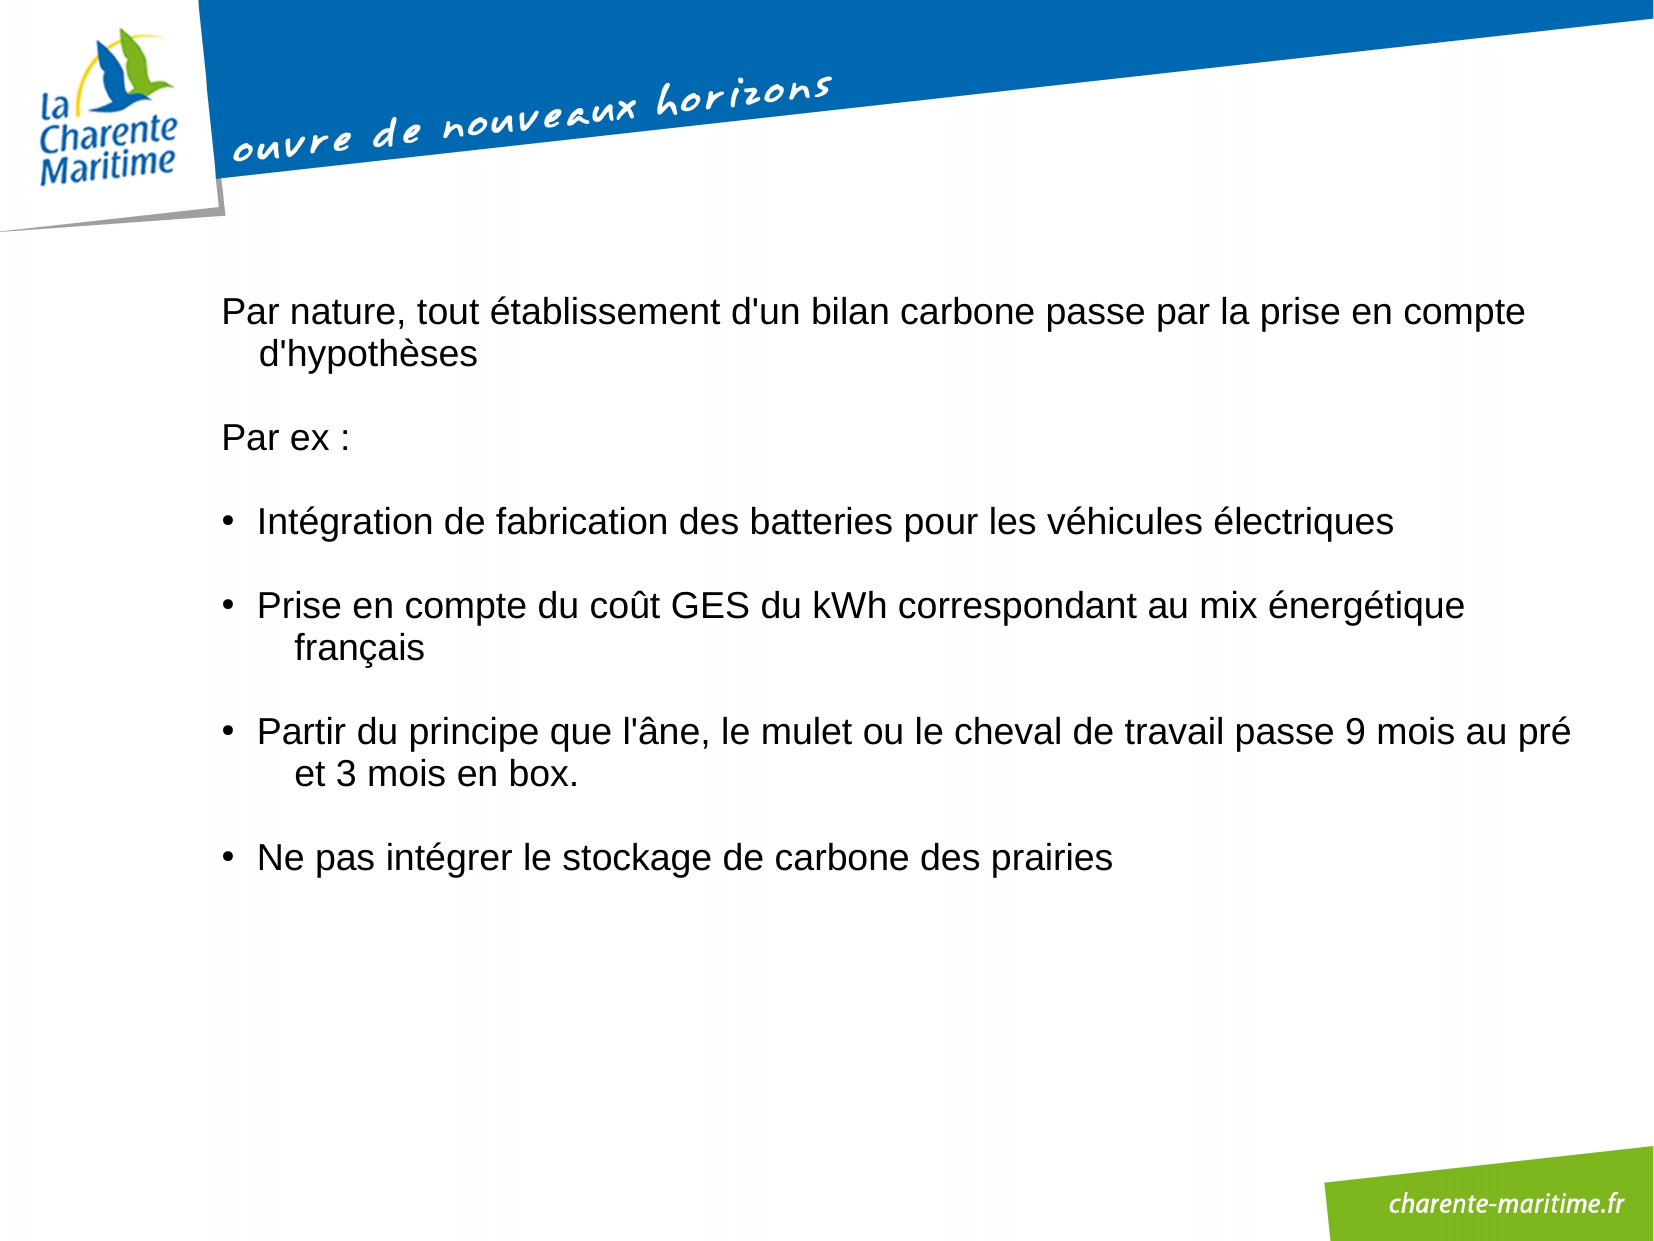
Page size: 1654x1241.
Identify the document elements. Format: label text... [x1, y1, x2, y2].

text_box Par nature, tout établissement d'un bilan carbone passe par la prise en compte d'hypothèses Par ex : Intégration de fabrication des batteries pour les véhicules électriques Prise en compte du coût GES du kWh correspondant au mix énergétique français Partir du principe que l'âne, le mulet ou le cheval de travail passe 9 mois au pré et 3 mois en box. Ne pas intégrer le stockage de carbone des prairies [177, 283, 1619, 972]
picture [0, 0, 1654, 1241]
